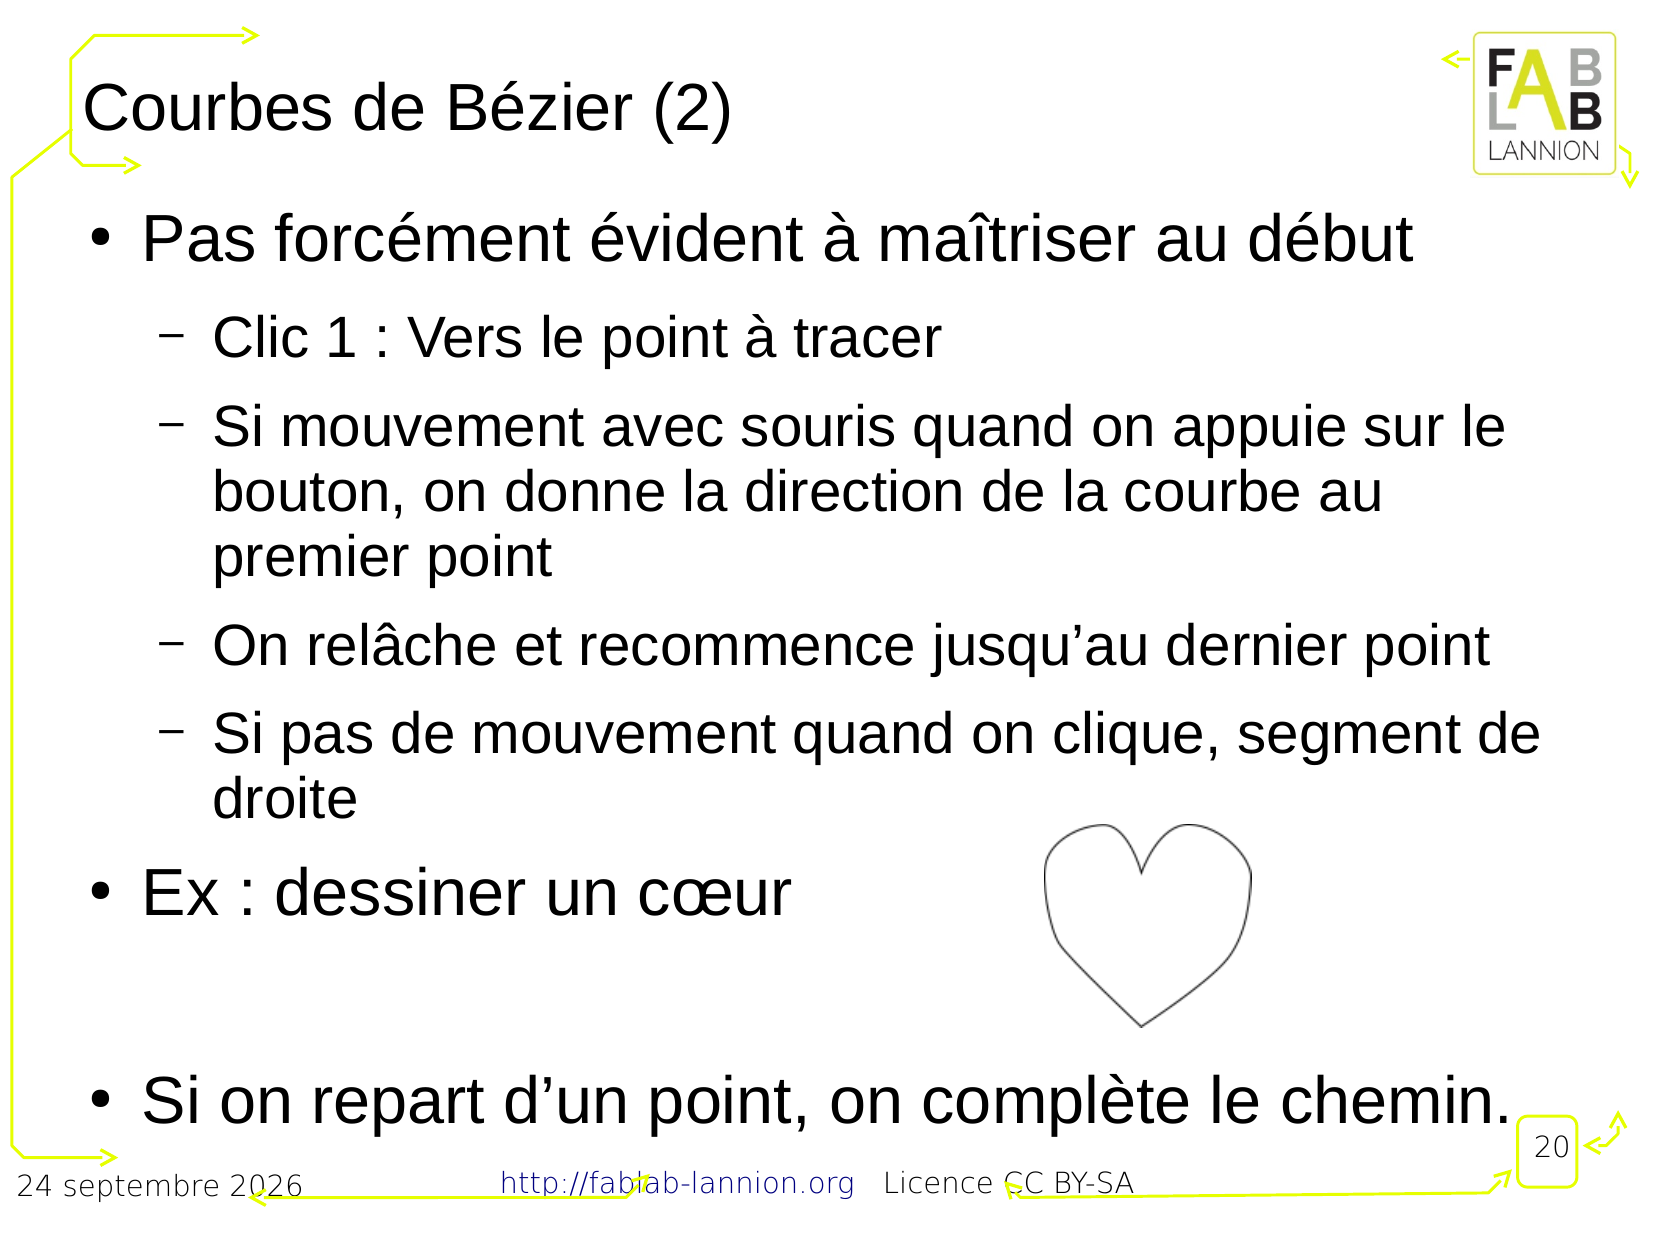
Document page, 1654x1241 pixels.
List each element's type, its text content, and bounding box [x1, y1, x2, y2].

list Pas forcément évident à maîtriser au début Clic 1 : Vers le point à tracer Si mouvement avec souris quand on appuie sur le bouton, on donne la direction de la courbe au premier point On relâche et recommence jusqu’au dernier point Si pas de mouvement quand on clique, segment de droite Ex : dessiner un cœur Si on repart d’un point, on complète le chemin. [70, 200, 1559, 921]
title Courbes de Bézier (2) [82, 49, 1441, 166]
picture [1470, 29, 1619, 178]
picture [1044, 824, 1252, 1028]
